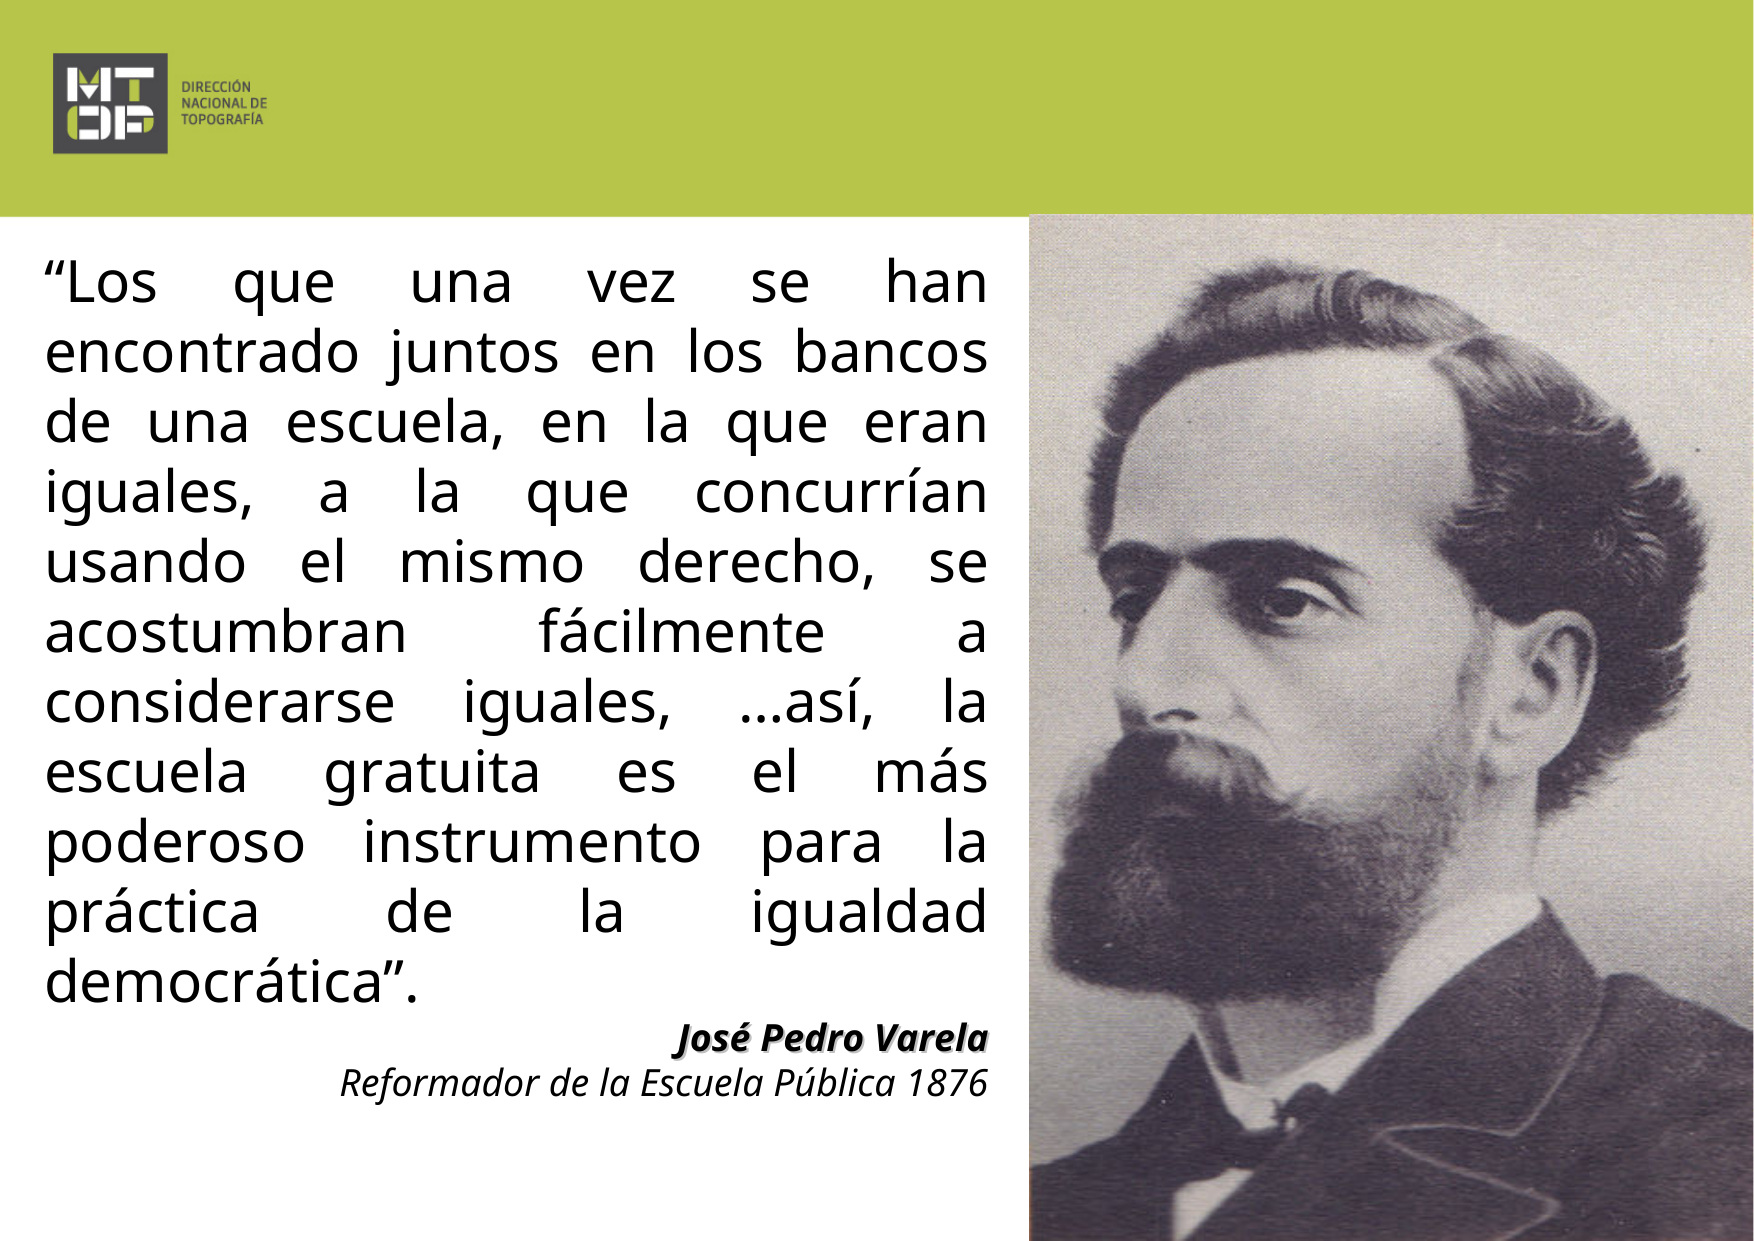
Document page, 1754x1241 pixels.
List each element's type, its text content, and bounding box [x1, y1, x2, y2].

text_box “Los que una vez se han encontrado juntos en los bancos de una escuela, en la que eran iguales, a la que concurrían usando el mismo derecho, se acostumbran fácilmente a considerarse iguales, …así, la escuela gratuita es el más poderoso instrumento para la práctica de la igualdad democrática”. José Pedro Varela Reformador de la Escuela Pública 1876 [29, 236, 1004, 1112]
picture [0, 0, 1754, 1241]
